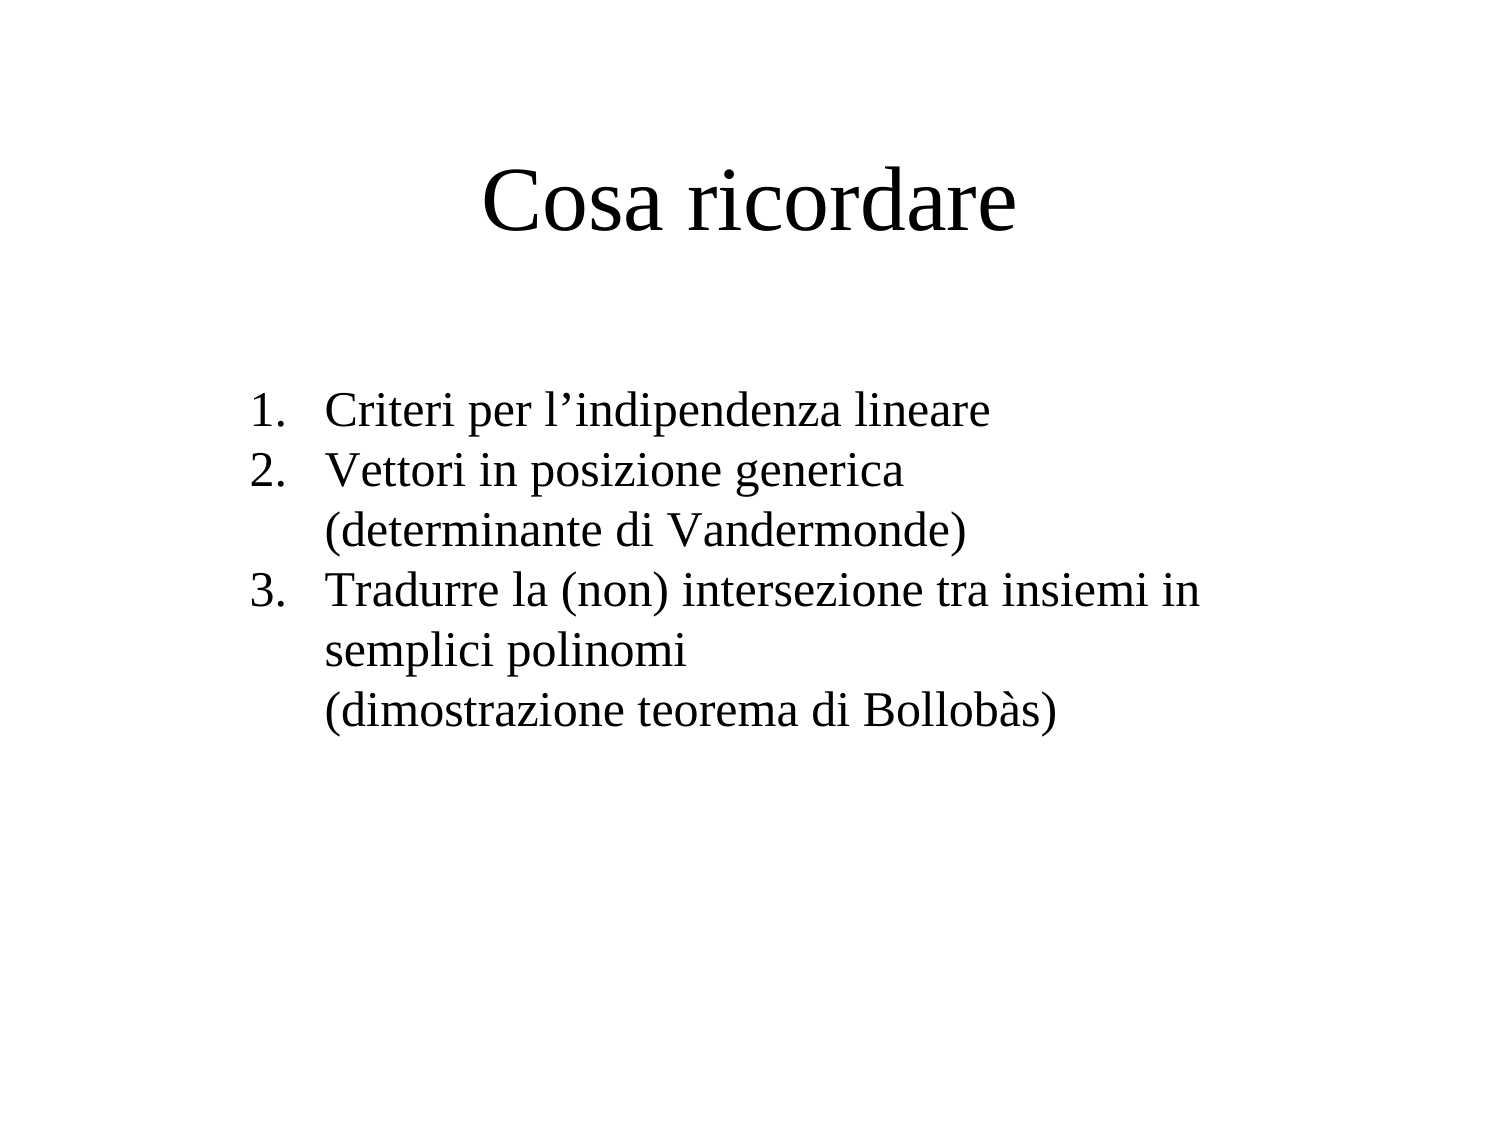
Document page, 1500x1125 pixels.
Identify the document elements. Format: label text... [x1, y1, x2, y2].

title Cosa ricordare [112, 99, 1388, 288]
text_box Criteri per l’indipendenza lineare Vettori in posizione generica (determinante di Vandermonde) Tradurre la (non) intersezione tra insiemi in semplici polinomi (dimostrazione teorema di Bollobàs) [234, 369, 1313, 805]
